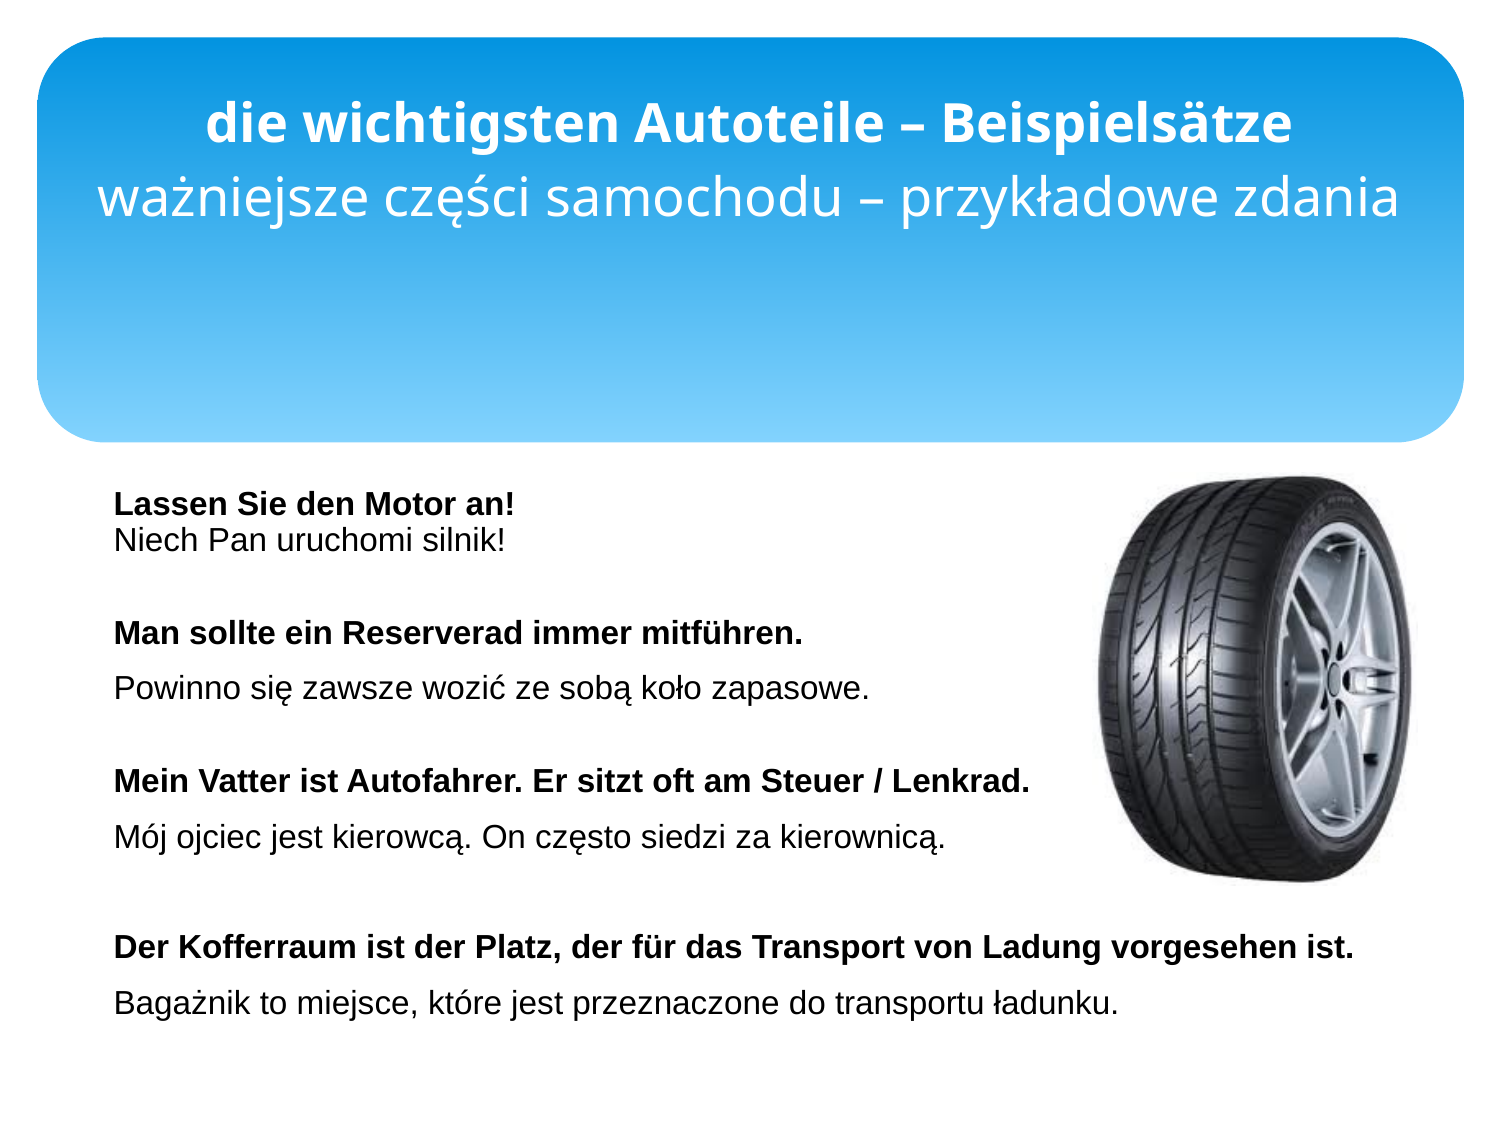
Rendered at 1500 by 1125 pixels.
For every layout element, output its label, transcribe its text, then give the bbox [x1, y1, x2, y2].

subtitle Lassen Sie den Motor an! Niech Pan uruchomi silnik! Man sollte ein Reserverad immer mitführen. Powinno się zawsze wozić ze sobą koło zapasowe. Mein Vatter ist Autofahrer. Er sitzt oft am Steuer / Lenkrad. Mój ojciec jest kierowcą. On często siedzi za kierownicą. Der Kofferraum ist der Platz, der für das Transport von Ladung vorgesehen ist. Bagażnik to miejsce, które jest przeznaczone do transportu ładunku. [113, 480, 1418, 1082]
title die wichtigsten Autoteile – Beispielsätze ważniejsze części samochodu – przykładowe zdania [75, 62, 1425, 254]
picture [1092, 472, 1418, 886]
